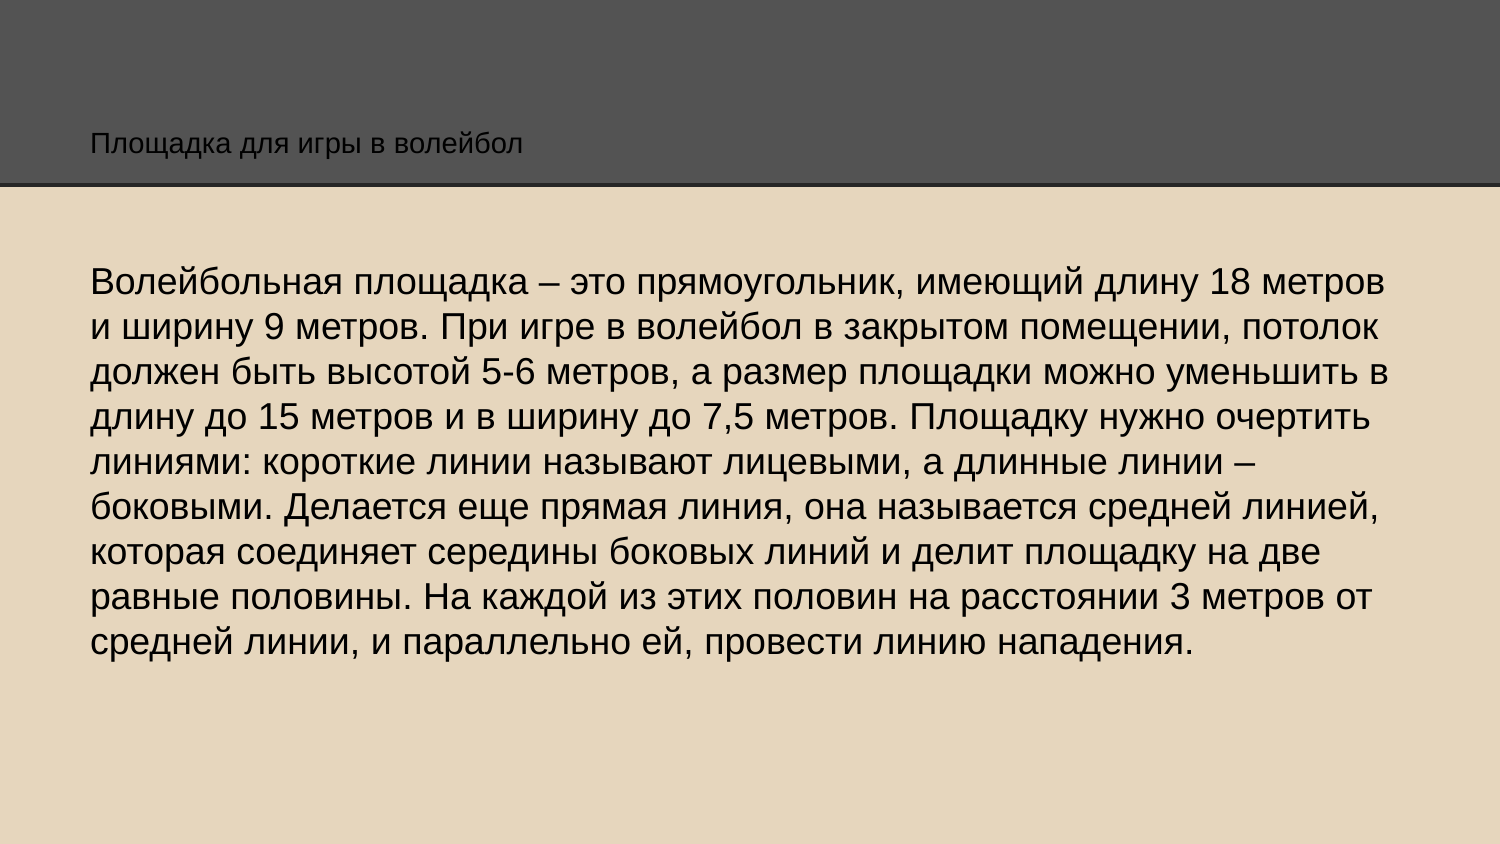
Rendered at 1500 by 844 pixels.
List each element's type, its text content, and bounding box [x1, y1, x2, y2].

list Волейбольная площадка – это прямоугольник, имеющий длину 18 метров и ширину 9 метров. При игре в волейбол в закрытом помещении, потолок должен быть высотой 5-6 метров, а размер площадки можно уменьшить в длину до 15 метров и в ширину до 7,5 метров. Площадку нужно очертить линиями: короткие линии называют лицевыми, а длинные линии – боковыми. Делается еще прямая линия, она называется средней линией, которая соединяет середины боковых линий и делит площадку на две равные половины. На каждой из этих половин на расстоянии 3 метров от средней линии, и параллельно ей, провести линию нападения. [75, 196, 1425, 808]
title Площадка для игры в волейбол [75, 33, 1425, 175]
